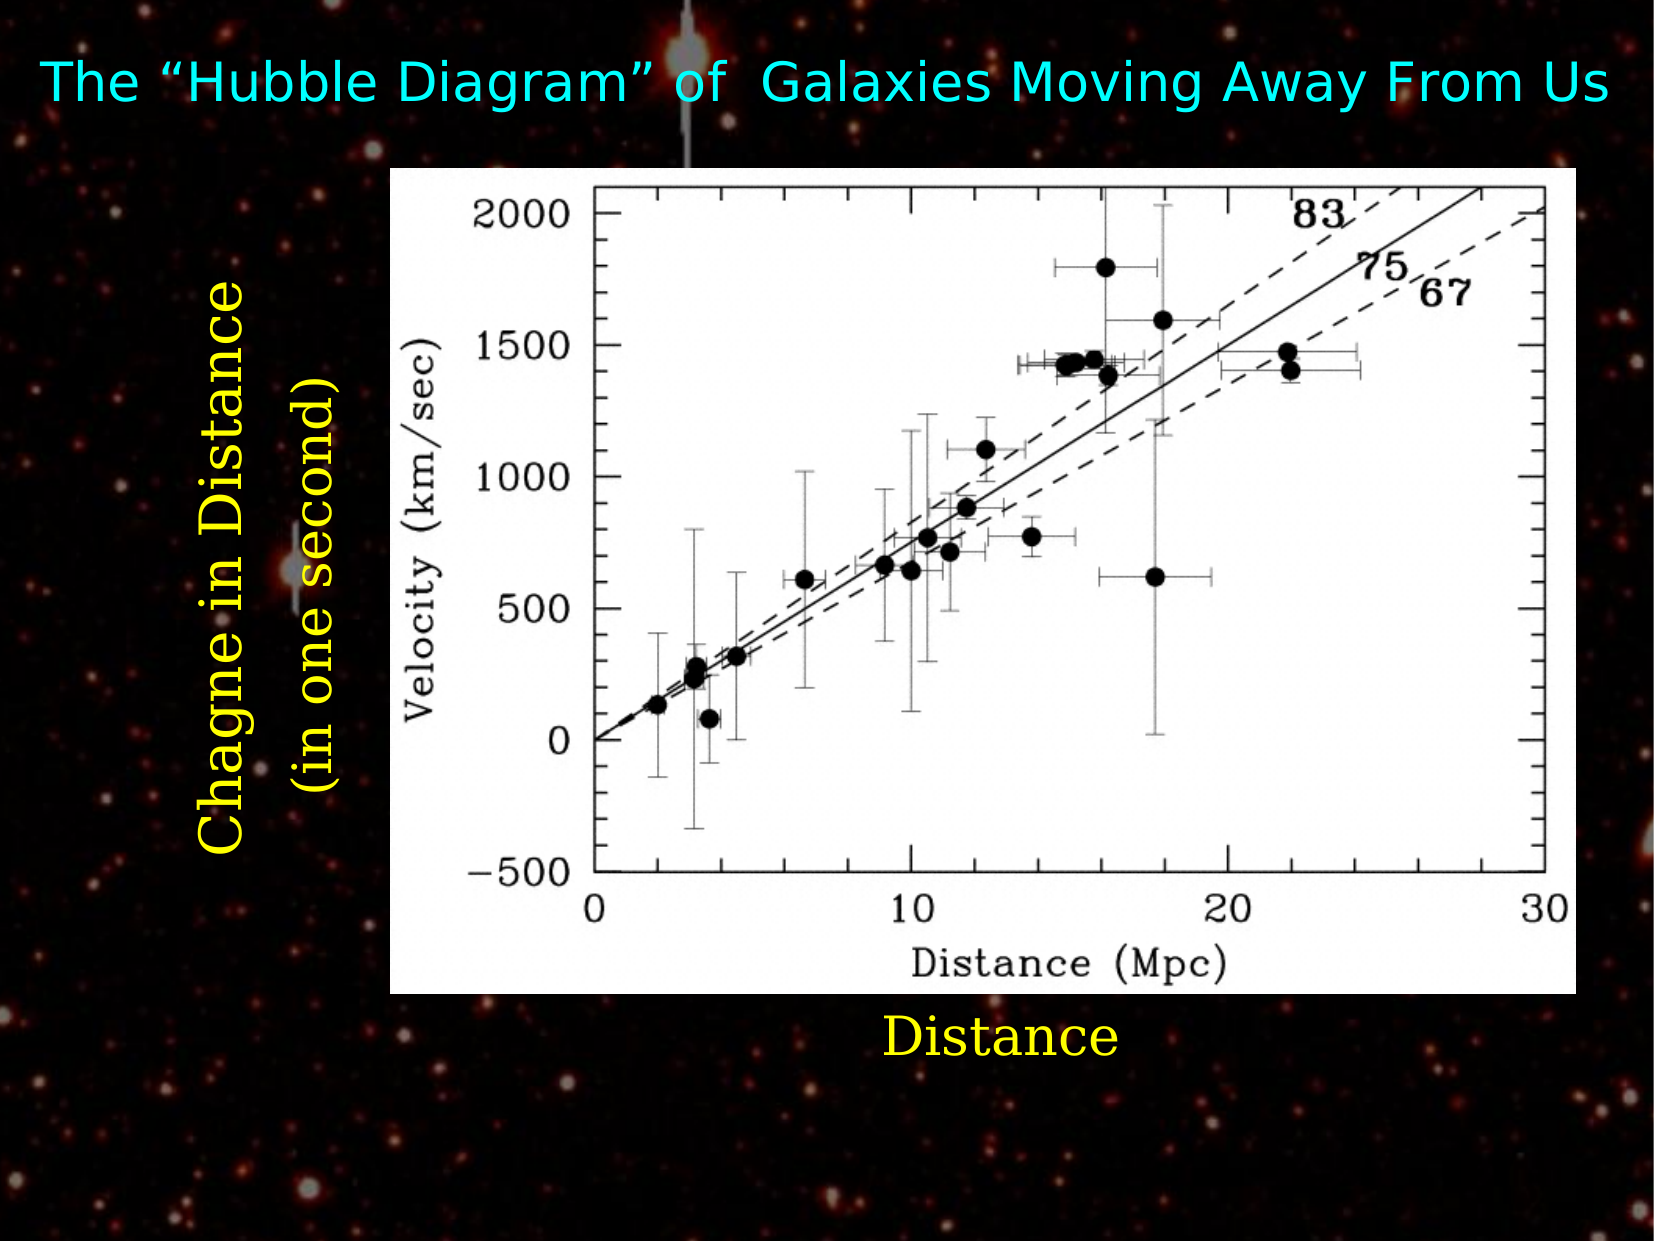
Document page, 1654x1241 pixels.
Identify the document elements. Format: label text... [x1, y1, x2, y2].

text_box Chagne in Distance [187, 291, 256, 858]
text_box (in one second) [281, 375, 345, 797]
text_box The “Hubble Diagram” of Galaxies Moving Away From Us [40, 51, 1614, 115]
picture [0, 0, 1654, 1241]
text_box Distance [881, 1005, 1122, 1069]
